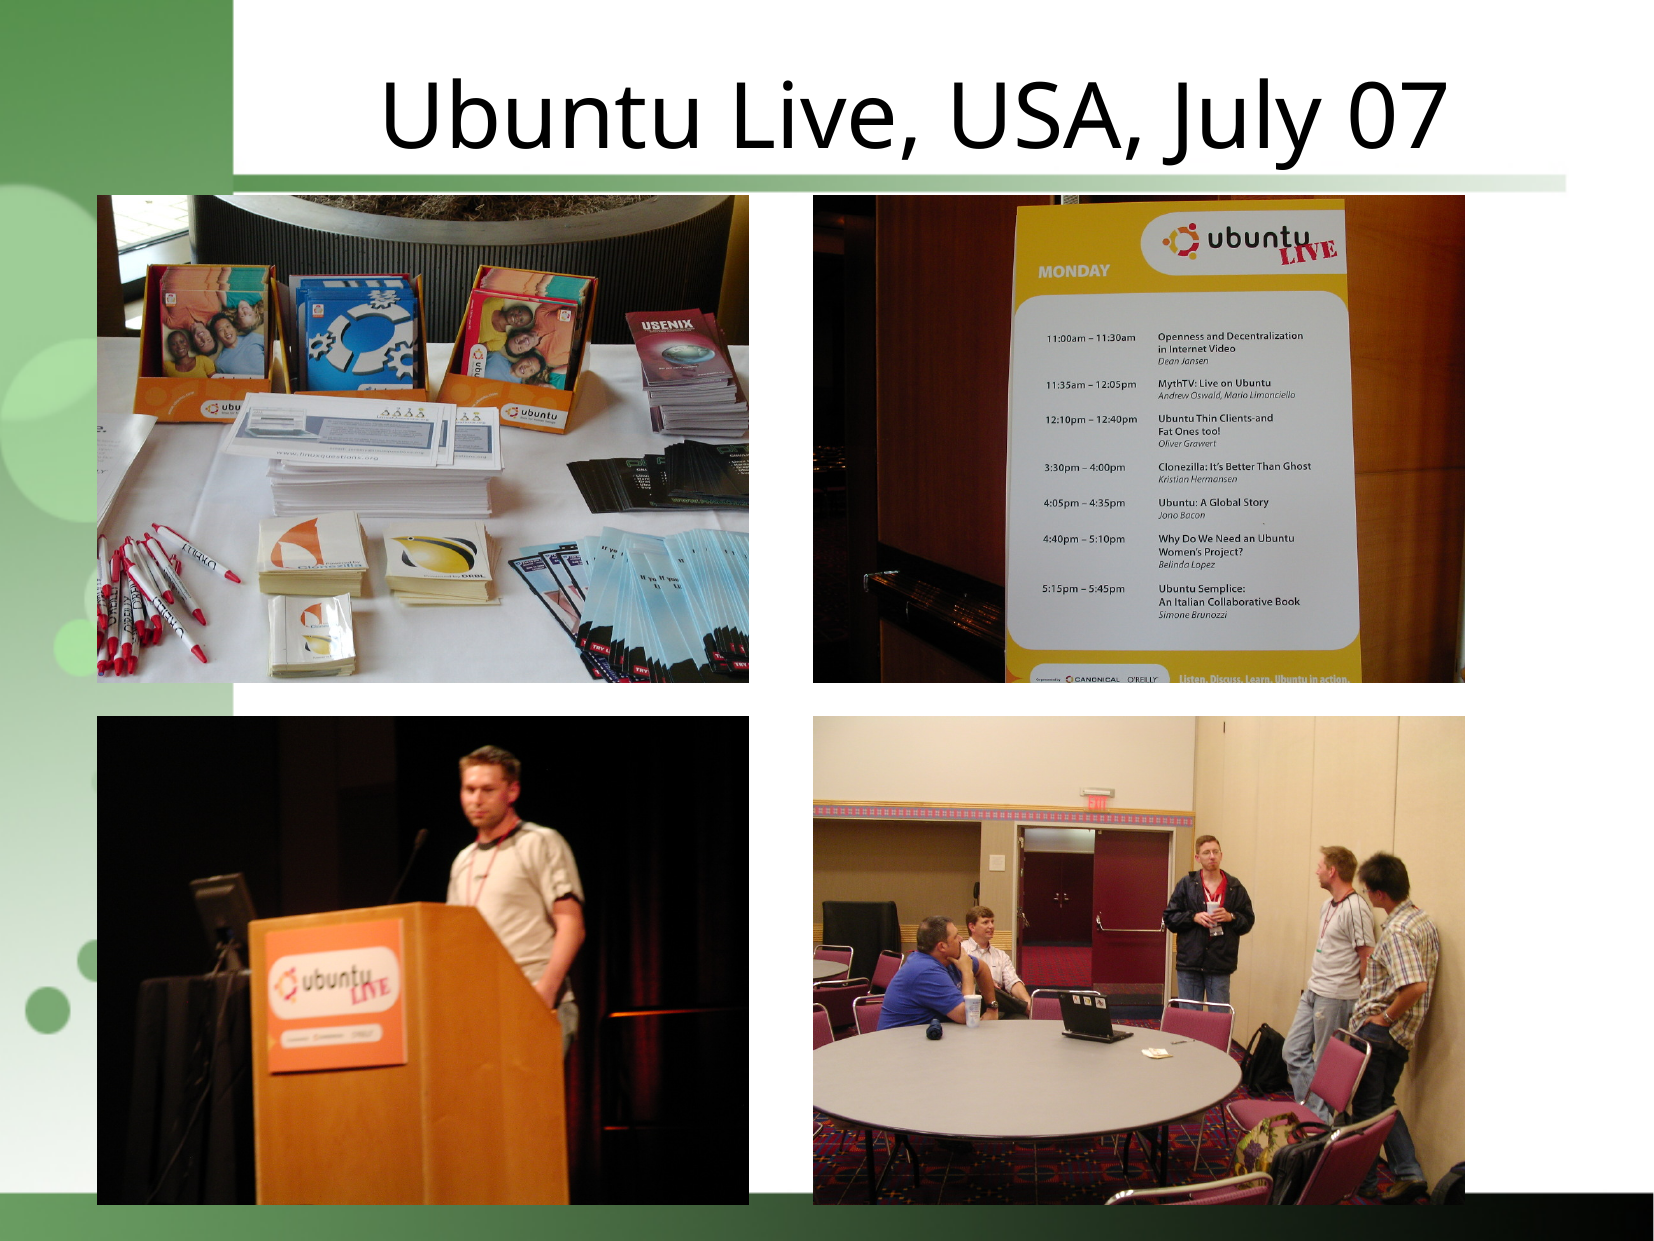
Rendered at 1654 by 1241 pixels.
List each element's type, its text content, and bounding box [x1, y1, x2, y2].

title Ubuntu Live, USA, July 07 [236, 49, 1595, 178]
picture [0, 0, 1654, 1241]
